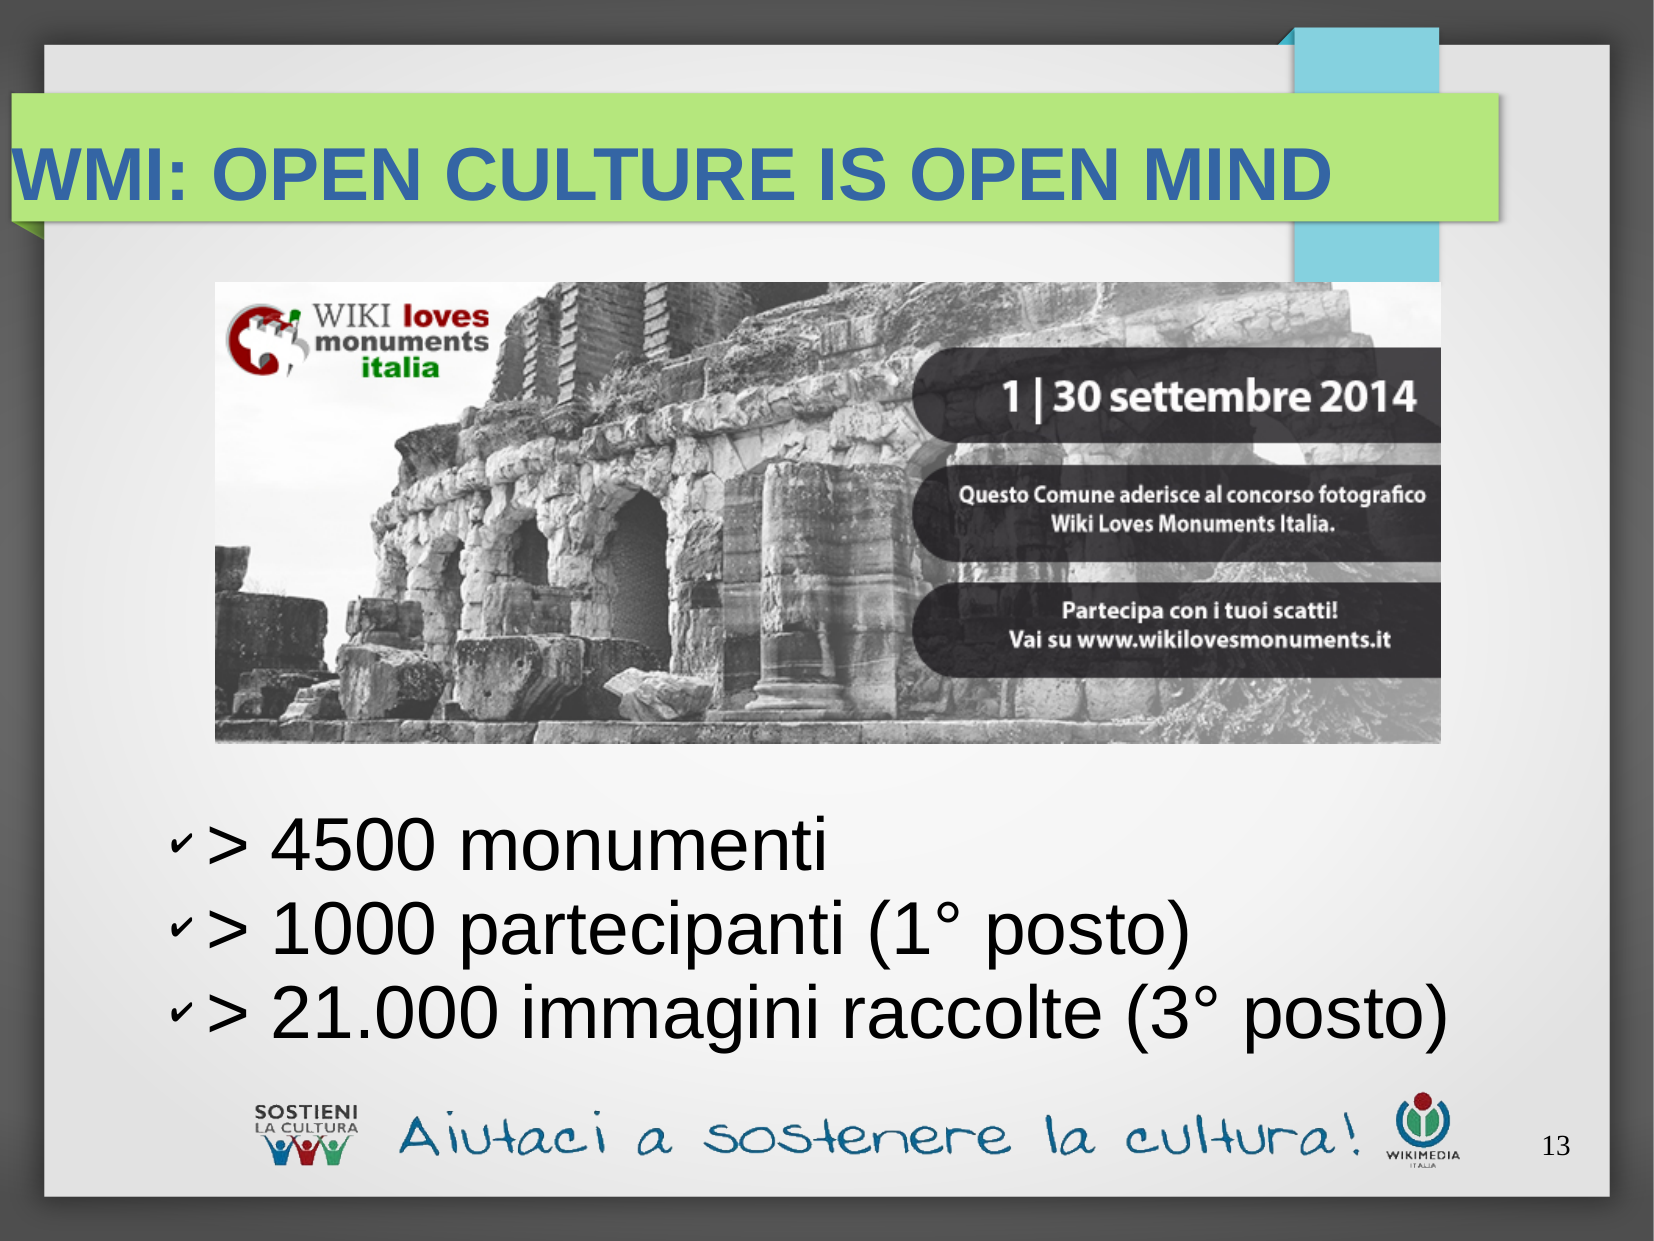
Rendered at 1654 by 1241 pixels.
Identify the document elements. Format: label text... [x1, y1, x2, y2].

text_box > 4500 monumenti > 1000 partecipanti (1° posto) > 21.000 immagini raccolte (3° posto) [156, 795, 1489, 1063]
picture [0, 0, 1654, 1241]
title WMI: OPEN CULTURE IS OPEN MIND [11, 17, 1642, 249]
